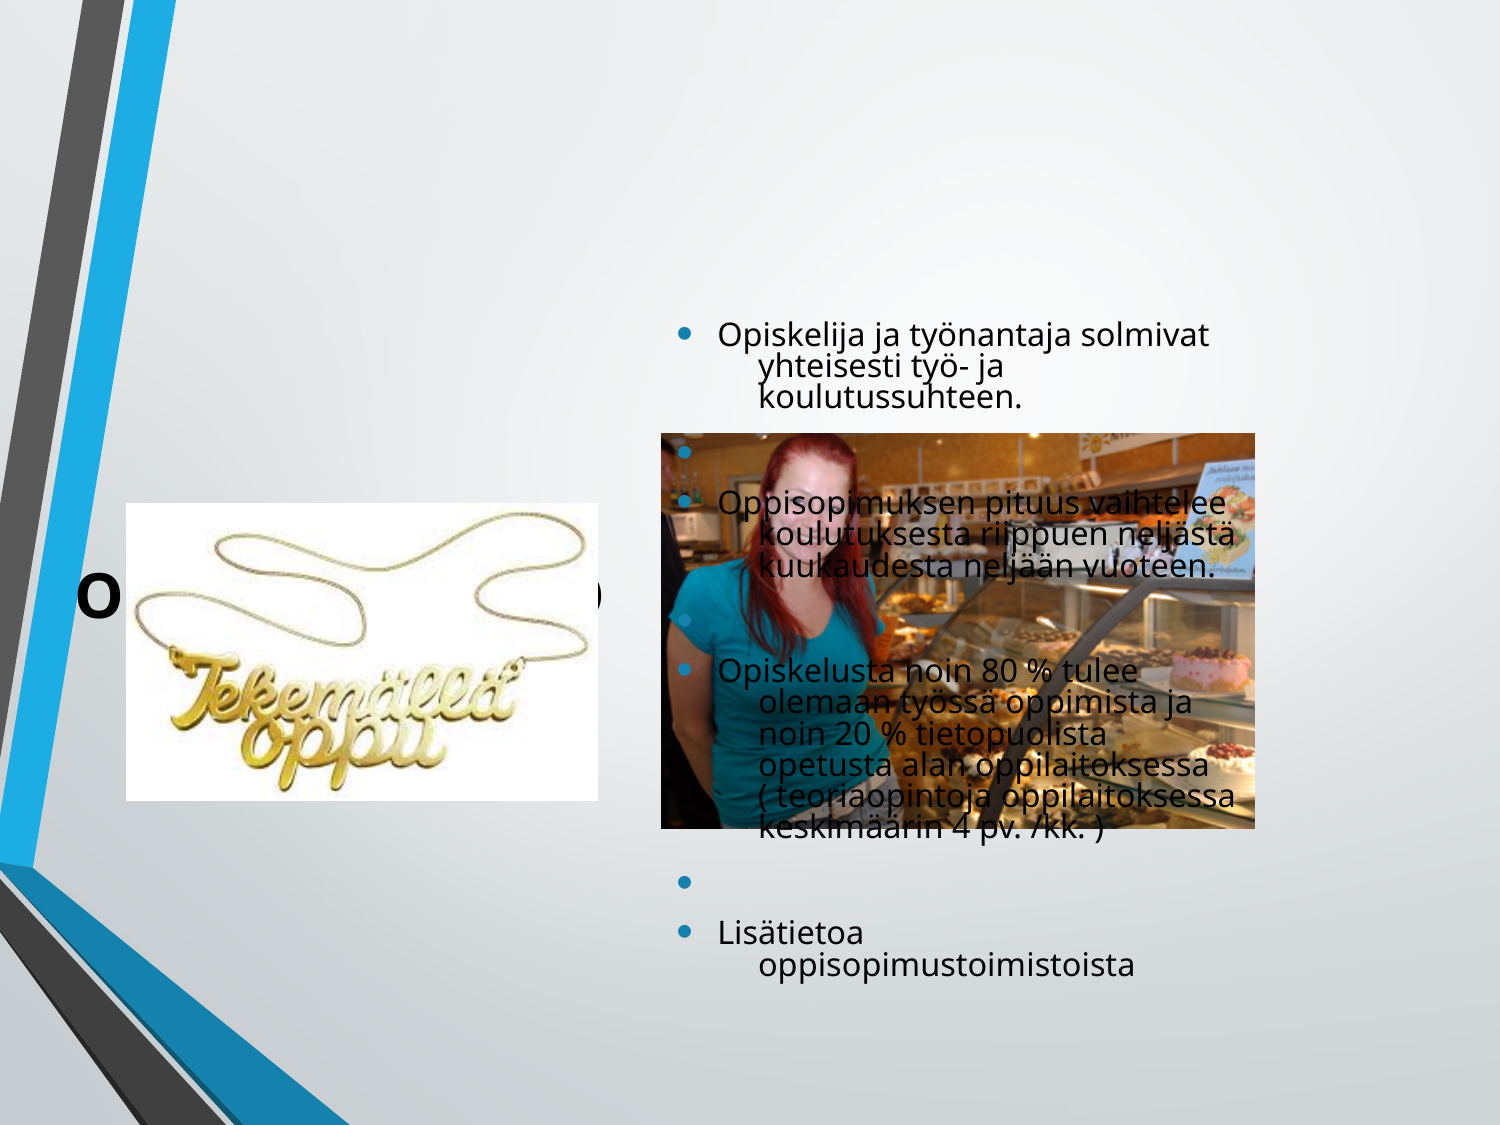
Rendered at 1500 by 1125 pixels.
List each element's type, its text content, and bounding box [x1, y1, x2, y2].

list Opiskelija ja työnantaja solmivat yhteisesti työ- ja koulutussuhteen. Oppisopimuksen pituus vaihtelee koulutuksesta riippuen neljästä kuukaudesta neljään vuoteen. Opiskelusta noin 80 % tulee olemaan työssä oppimista ja noin 20 % tietopuolista opetusta alan oppilaitoksessa ( teoriaopintoja oppilaitoksessa keskimäärin 4 pv. /kk. ) Lisätietoa oppisopimustoimistoista [628, 225, 1396, 971]
picture [126, 503, 598, 801]
title OPPISOPIMUSKOULUTUS [35, 37, 1263, 225]
